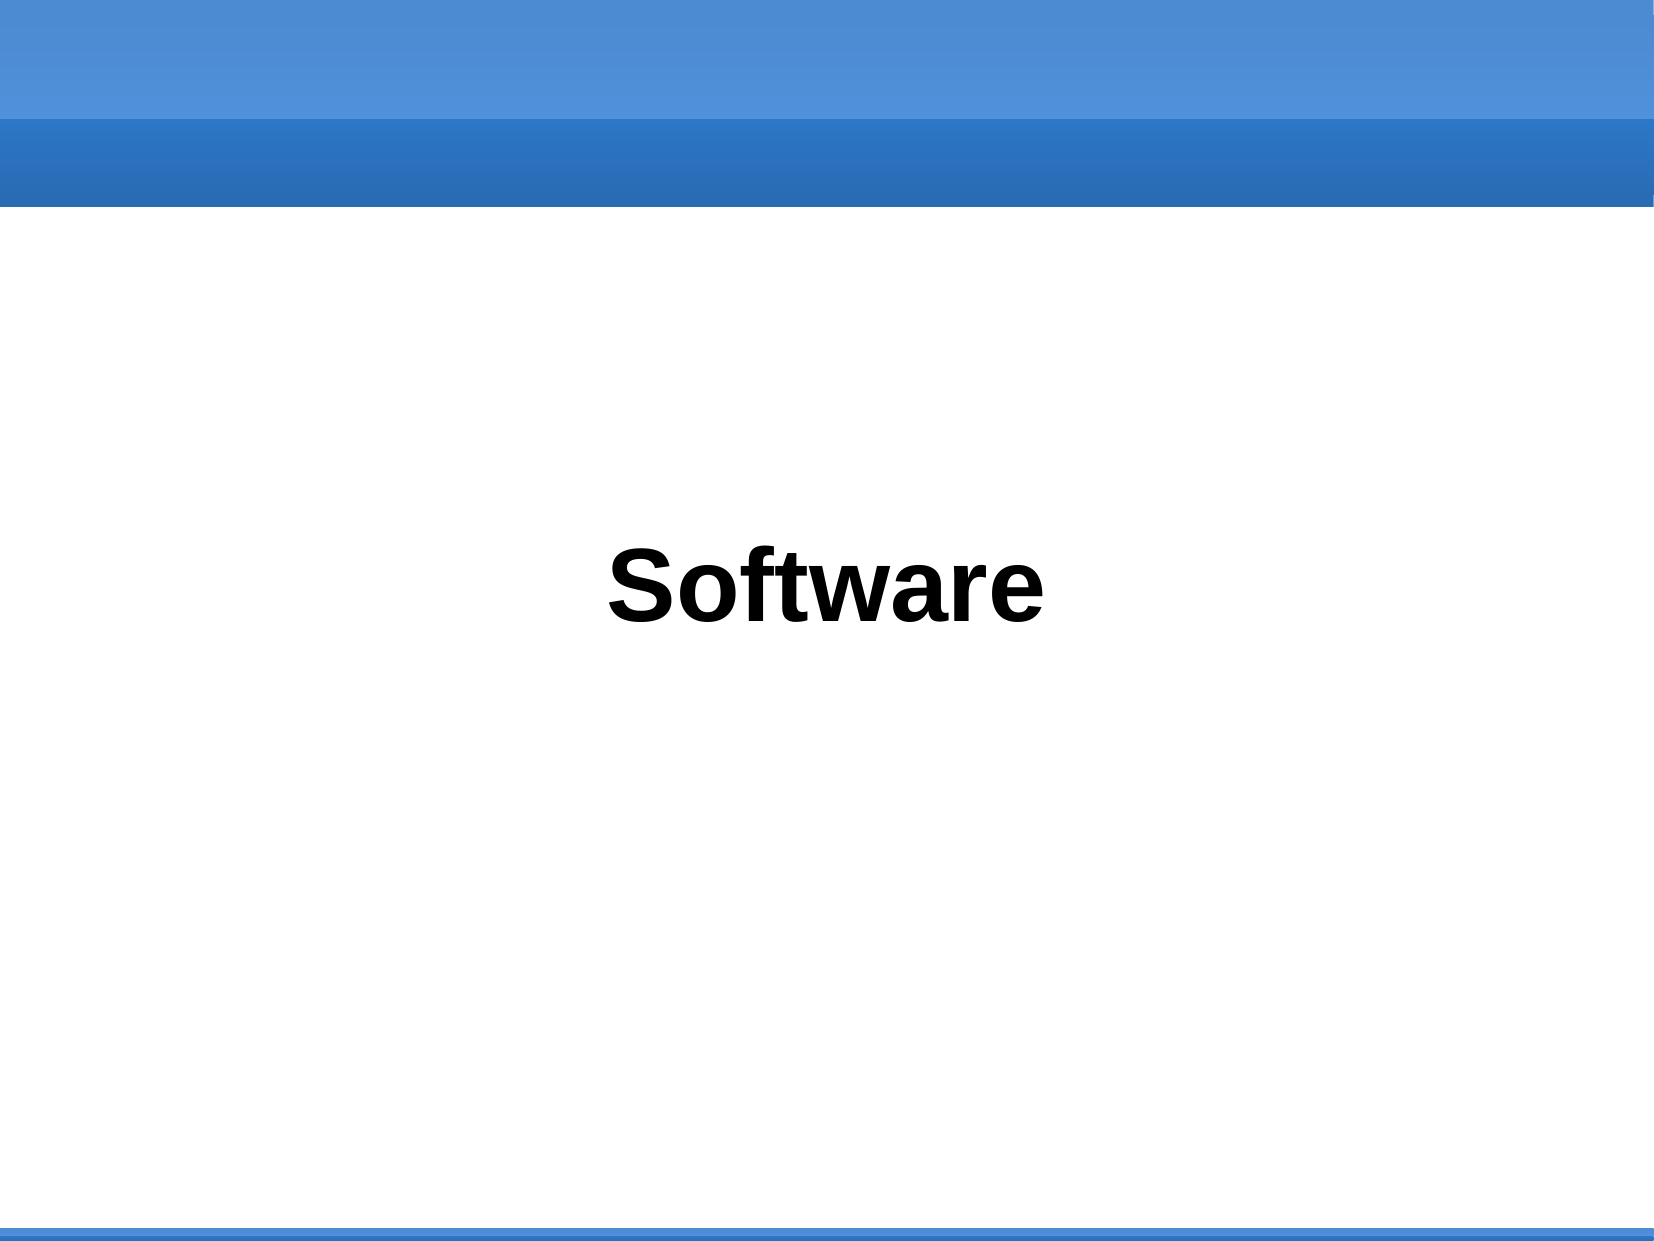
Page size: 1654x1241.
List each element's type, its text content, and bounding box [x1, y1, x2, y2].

title Software [32, 475, 1622, 713]
